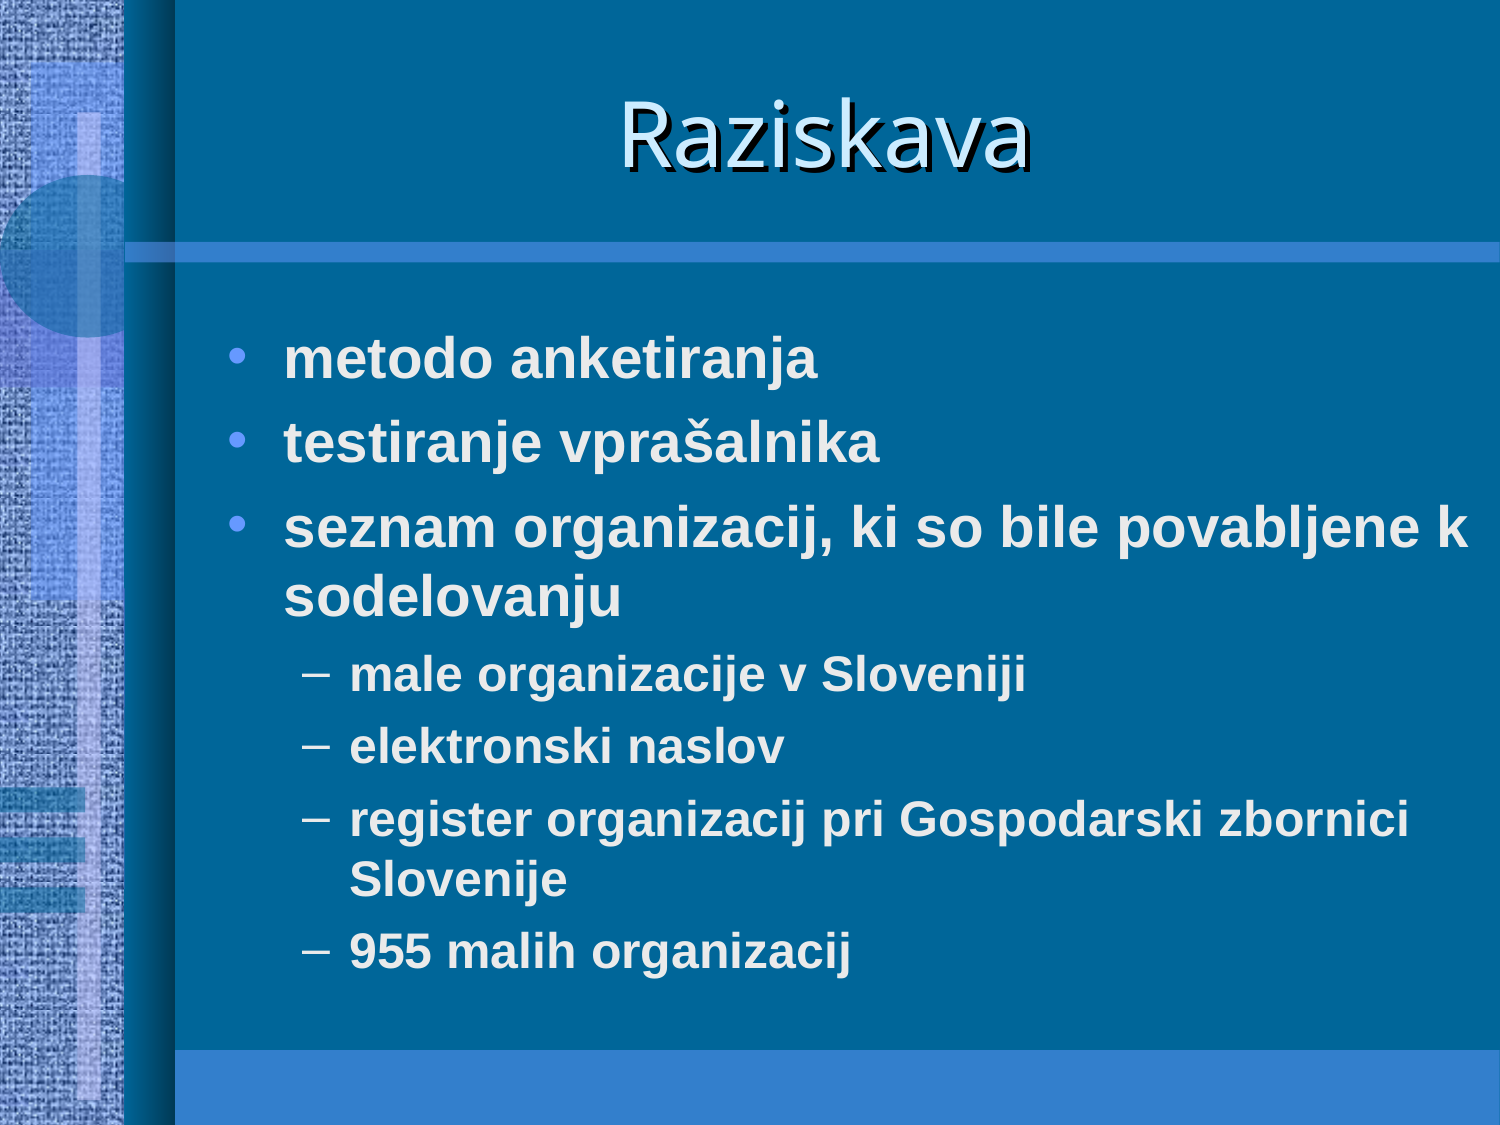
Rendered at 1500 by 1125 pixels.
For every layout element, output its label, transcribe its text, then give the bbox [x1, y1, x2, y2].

picture [0, 0, 123, 249]
picture [0, 388, 124, 1125]
list metodo anketiranja testiranje vprašalnika seznam organizacij, ki so bile povabljene k sodelovanju male organizacije v Sloveniji elektronski naslov register organizacij pri Gospodarski zbornici Slovenije 955 malih organizacij [212, 312, 1488, 1059]
title Raziskava [187, 37, 1463, 225]
